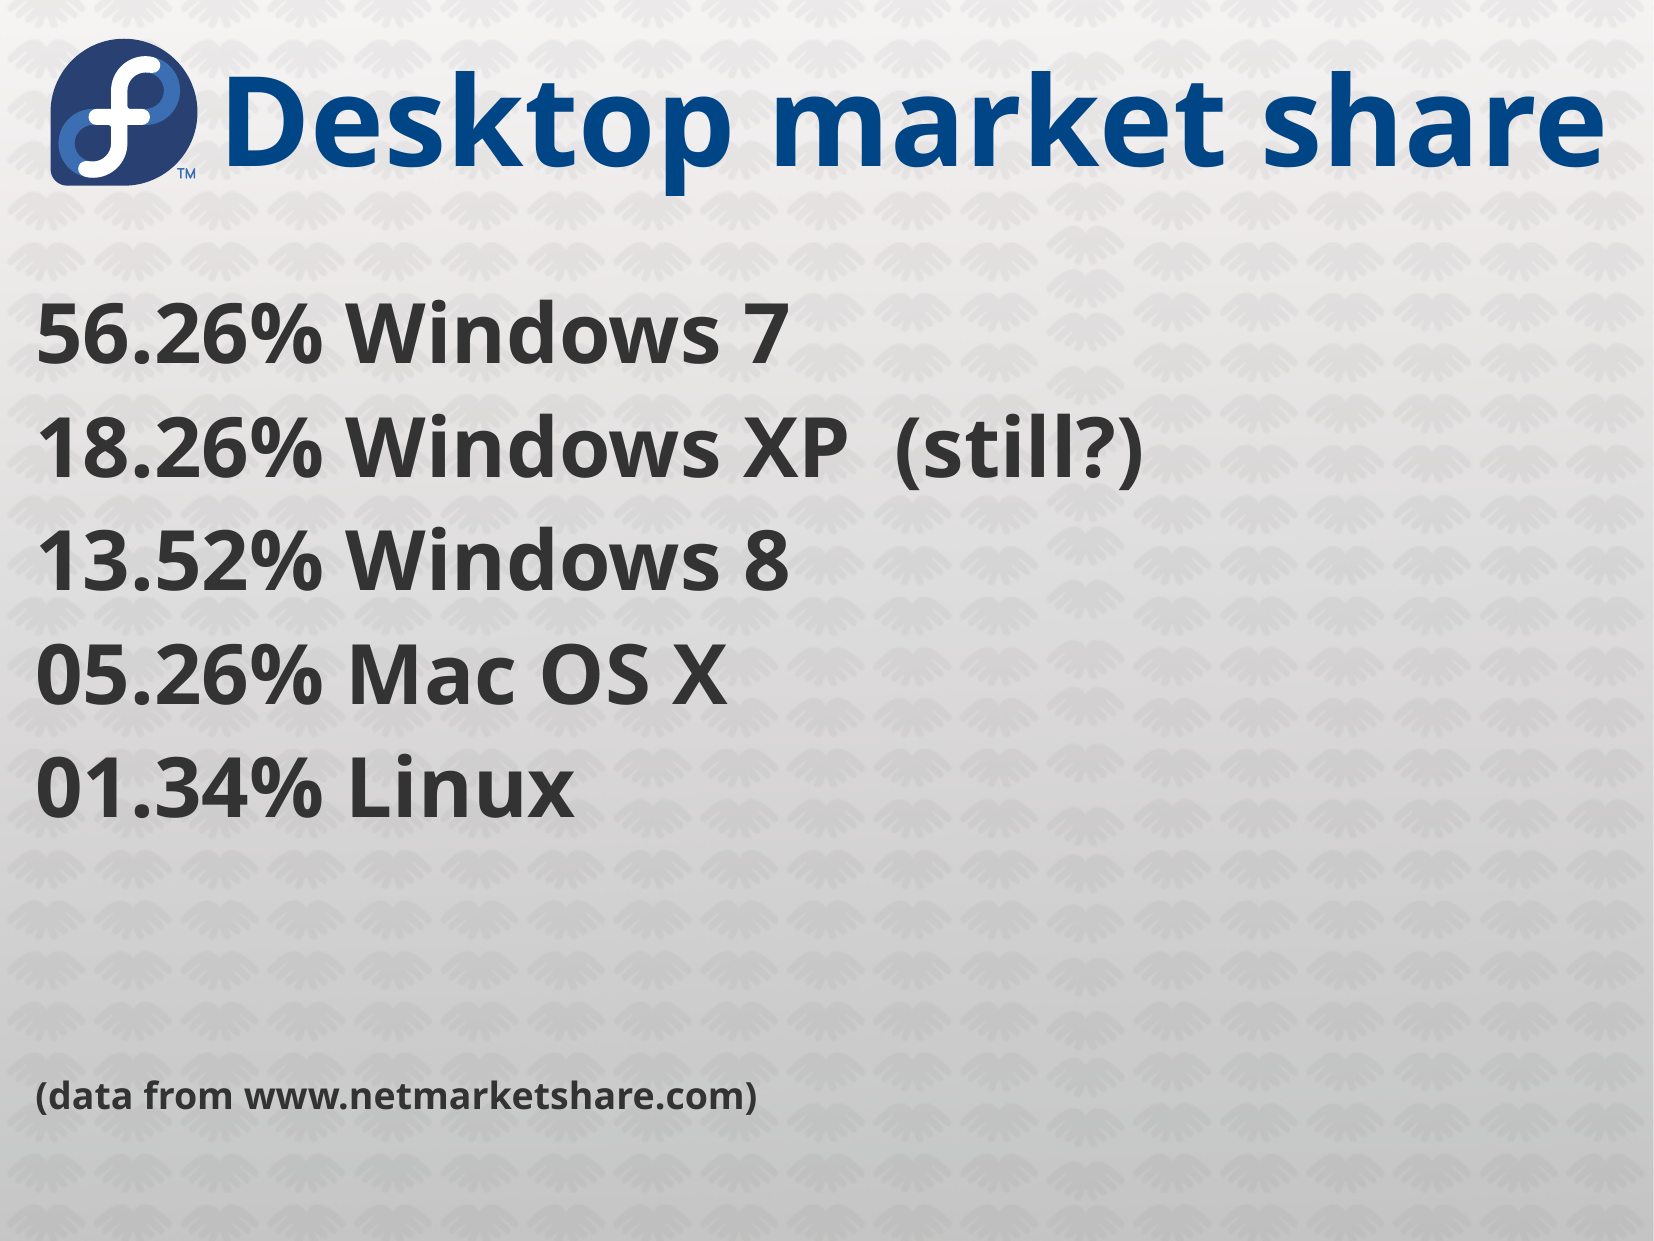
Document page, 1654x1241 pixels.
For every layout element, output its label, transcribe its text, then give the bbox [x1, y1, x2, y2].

picture [0, 0, 1654, 1241]
text_box 56.26% Windows 7 18.26% Windows XP (still?) 13.52% Windows 8 05.26% Mac OS X 01.34% Linux (data from www.netmarketshare.com) [35, 237, 1619, 1158]
title Desktop market share [272, 23, 1654, 213]
